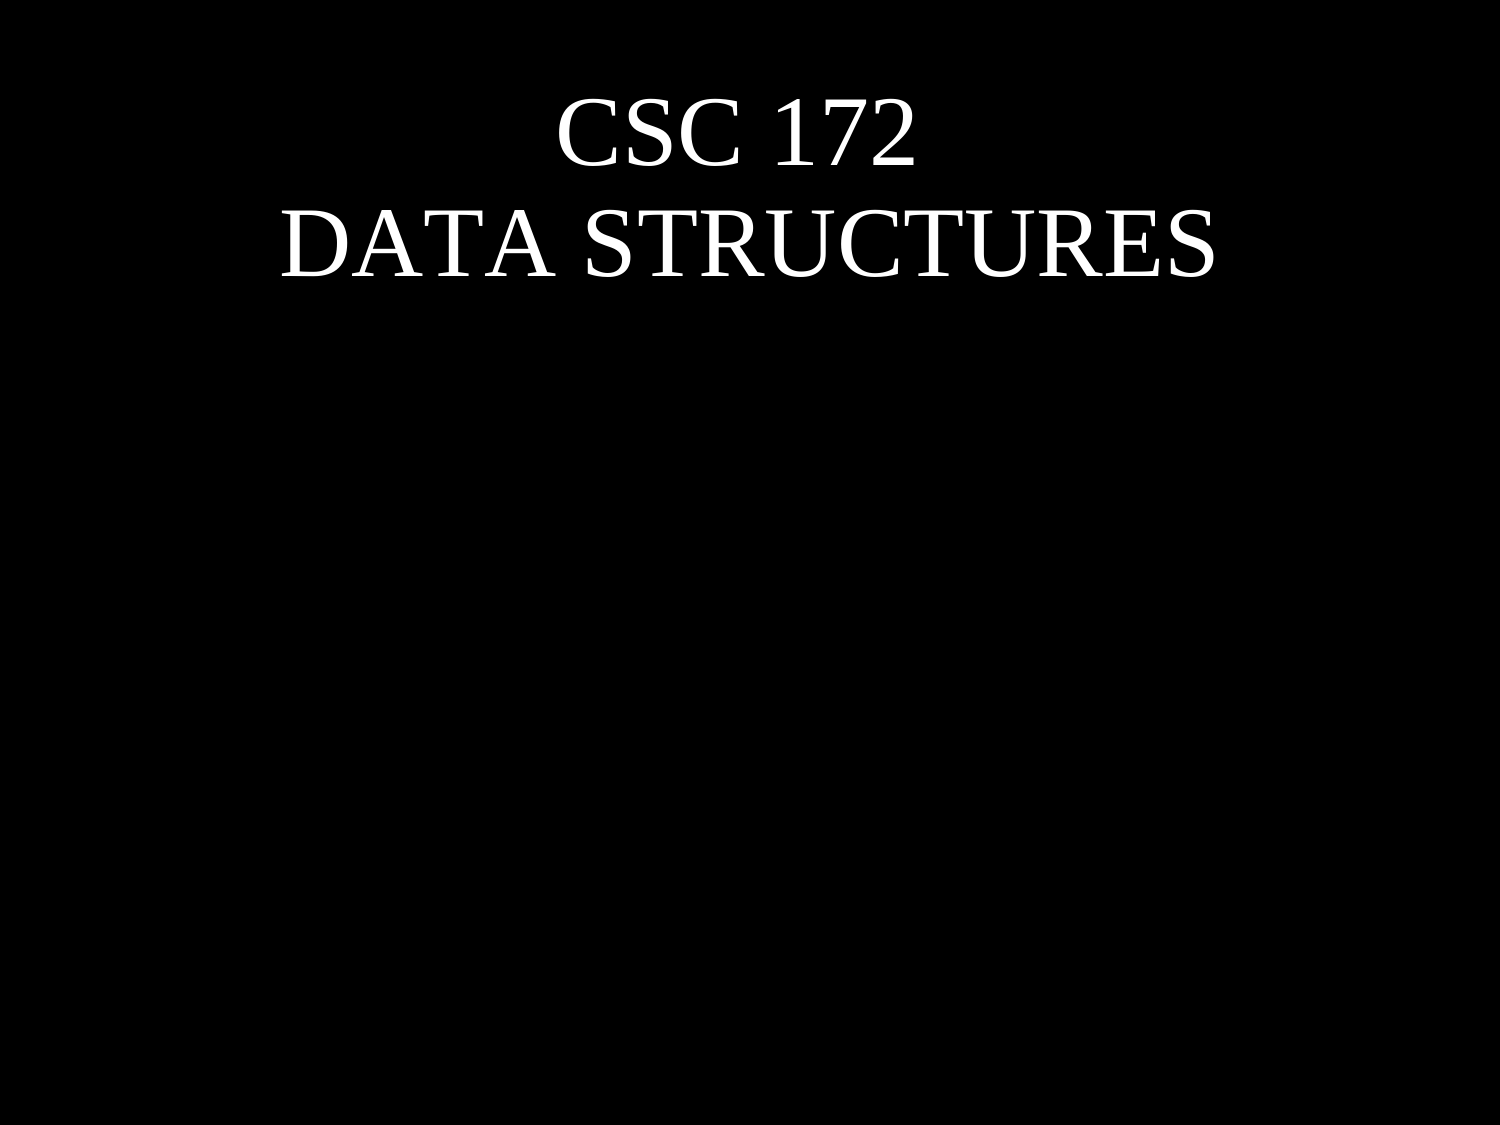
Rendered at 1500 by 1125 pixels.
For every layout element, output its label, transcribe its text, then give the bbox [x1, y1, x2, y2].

title CSC 172 DATA STRUCTURES [75, 41, 1426, 334]
